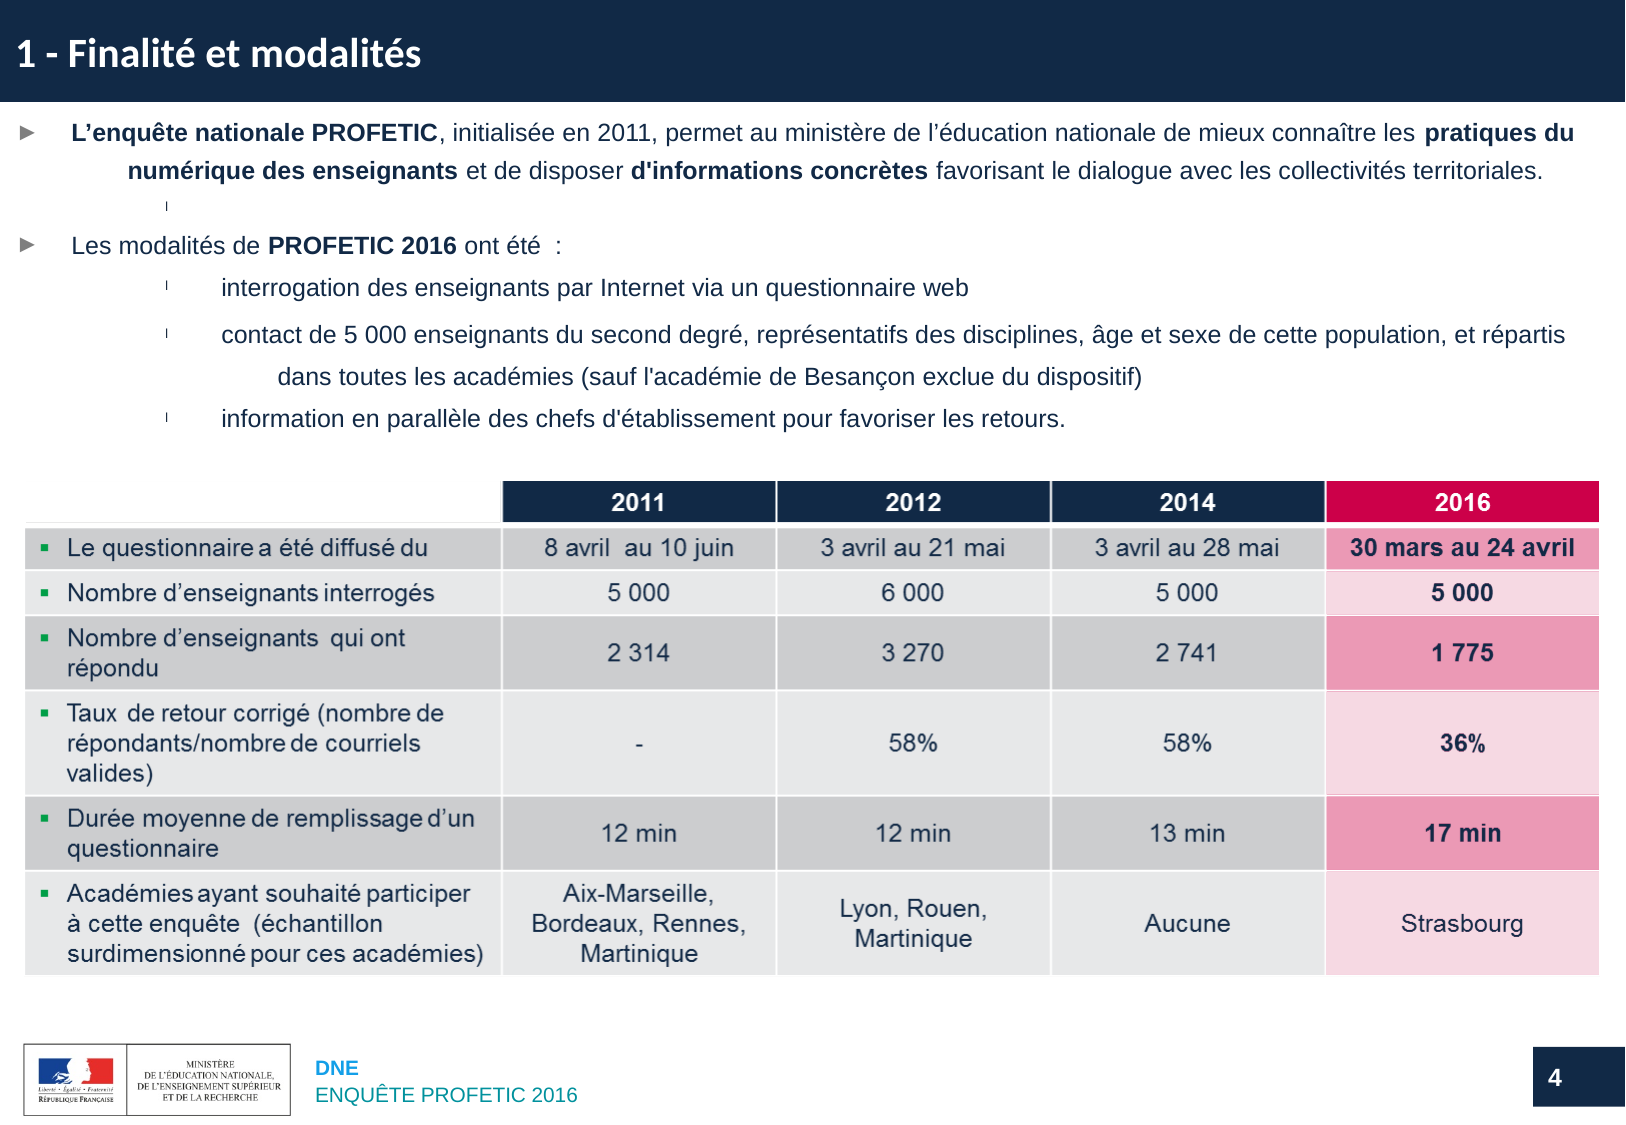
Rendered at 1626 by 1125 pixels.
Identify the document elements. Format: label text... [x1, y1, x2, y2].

text_box 4 [1533, 1046, 1625, 1107]
title 1 - Finalité et modalités [0, 0, 1625, 102]
list L’enquête nationale PROFETIC, initialisée en 2011, permet au ministère de l’éducation nationale de mieux connaître les pratiques du numérique des enseignants et de disposer d'informations concrètes favorisant le dialogue avec les collectivités territoriales. Les modalités de PROFETIC 2016 ont été : interrogation des enseignants par Internet via un questionnaire web contact de 5 000 enseignants du second degré, représentatifs des disciplines, âge et sexe de cette population, et répartis dans toutes les académies (sauf l'académie de Besançon exclue du dispositif) information en parallèle des chefs d'établissement pour favoriser les retours. [0, 102, 1625, 457]
picture [24, 479, 1600, 983]
